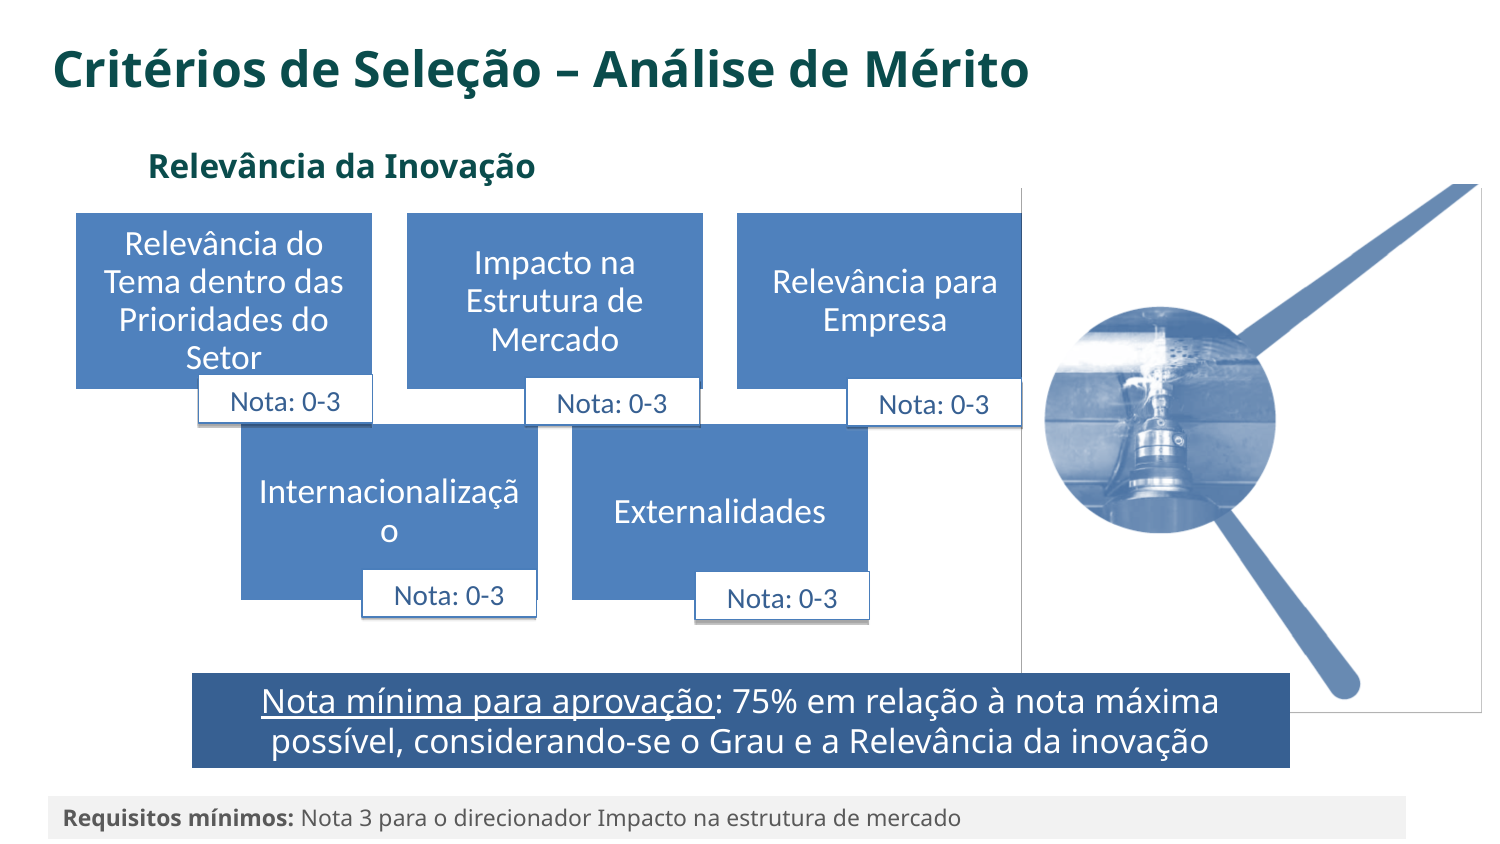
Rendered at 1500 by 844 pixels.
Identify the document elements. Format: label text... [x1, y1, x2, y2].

text_box Nota mínima para aprovação: 75% em relação à nota máxima possível, considerando-se o Grau e a Relevância da inovação [192, 673, 1290, 768]
text_box Nota: 0-3 [198, 375, 373, 423]
text_box Internacionalização [239, 421, 540, 602]
text_box Requisitos mínimos: Nota 3 para o direcionador Impacto na estrutura de mercado [48, 796, 1406, 839]
text_box Nota: 0-3 [847, 378, 1021, 426]
text_box Impacto na Estrutura de Mercado [404, 211, 706, 392]
text_box Relevância para Empresa [735, 211, 1021, 392]
text_box Nota: 0-3 [362, 569, 536, 617]
text_box Critérios de Seleção – Análise de Mérito [37, 5, 1454, 140]
text_box Relevância do Tema dentro das Prioridades do Setor [73, 211, 375, 392]
text_box Externalidades [569, 421, 871, 602]
text_box Nota: 0-3 [695, 571, 869, 620]
text_box Relevância da Inovação [133, 138, 558, 193]
picture [1021, 184, 1482, 712]
text_box Nota: 0-3 [525, 377, 699, 425]
